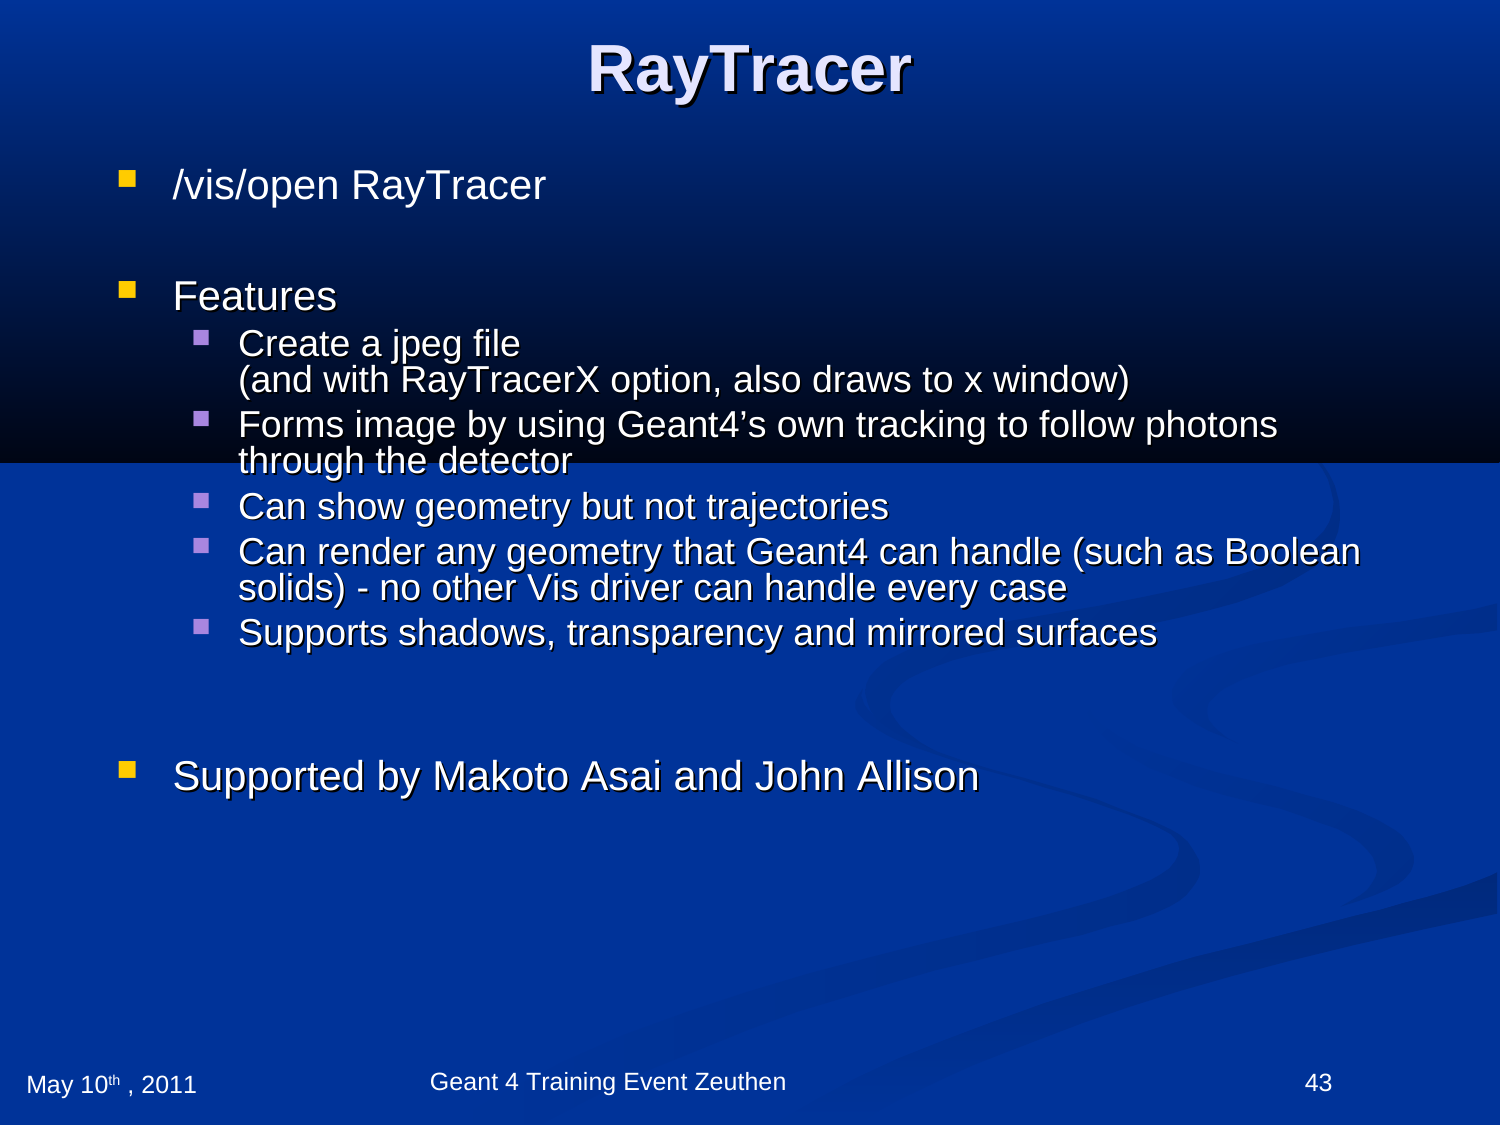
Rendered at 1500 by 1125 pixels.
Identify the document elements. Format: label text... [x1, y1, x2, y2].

title RayTracer [75, 12, 1426, 118]
text_box /vis/open RayTracer Features Create a jpeg file (and with RayTracerX option, also draws to x window) Forms image by using Geant4’s own tracking to follow photons through the detector Can show geometry but not trajectories Can render any geometry that Geant4 can handle (such as Boolean solids) - no other Vis driver can handle every case Supports shadows, transparency and mirrored surfaces Supported by Makoto Asai and John Allison [101, 149, 1413, 868]
